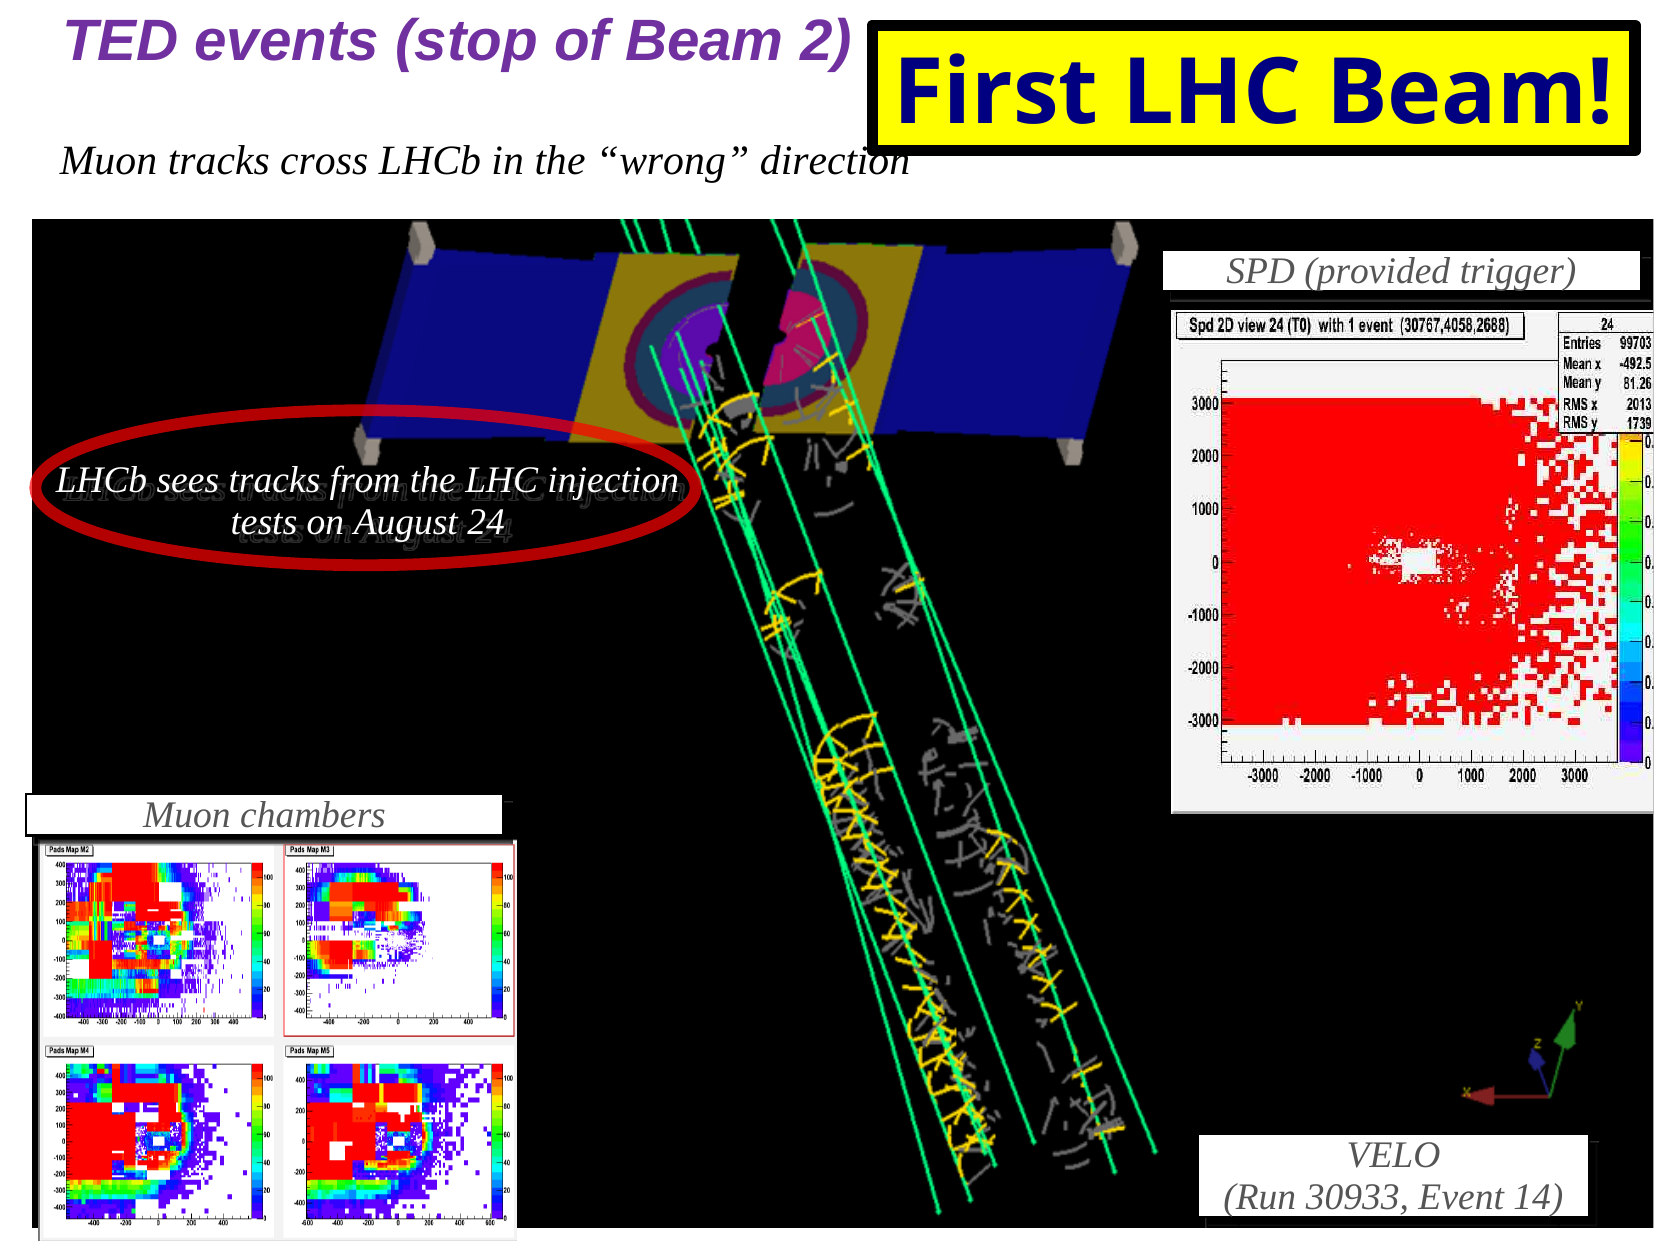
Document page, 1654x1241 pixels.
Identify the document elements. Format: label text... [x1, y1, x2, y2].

text_box Muon tracks cross LHCb in the “wrong” direction [45, 129, 927, 191]
title First LHC Beam! [872, 33, 1636, 143]
text_box LHCb sees tracks from the LHC injection tests on August 24 [25, 420, 710, 582]
picture [32, 219, 1654, 1241]
text_box SPD (provided trigger) [1162, 249, 1641, 292]
text_box Muon chambers [25, 793, 503, 836]
text_box TED events (stop of Beam 2) [47, 0, 869, 81]
text_box VELO (Run 30933, Event 14) [1198, 1134, 1589, 1218]
text_box LHCb sees tracks from the LHC injection tests on August 24 [42, 420, 689, 559]
